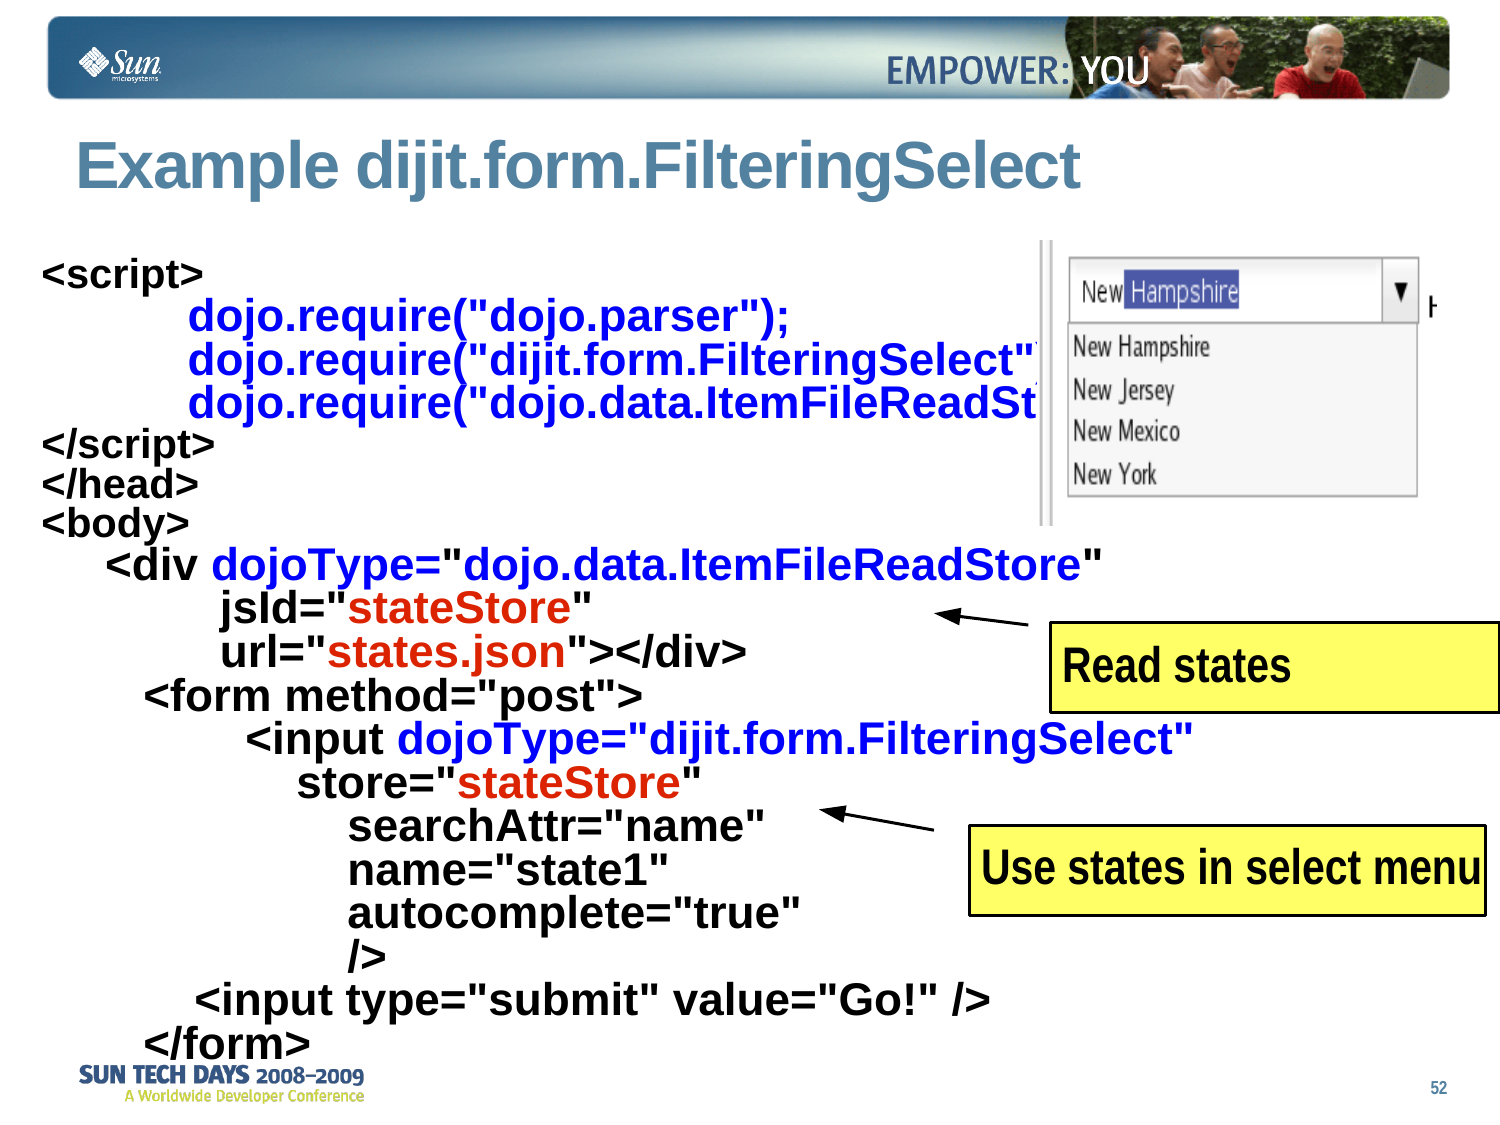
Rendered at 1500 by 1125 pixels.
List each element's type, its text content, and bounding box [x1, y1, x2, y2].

picture [0, 0, 1500, 1125]
text_box Use states in select menu [969, 825, 1486, 916]
list <script> dojo.require("dojo.parser"); dojo.require("dijit.form.FilteringSelect"); dojo.require("dojo.data.ItemFileReadStore"); </script> </head> <body> <div dojoType="dojo.data.ItemFileReadStore" jsId="stateStore" url="states.json"></div> <form method="post"> <input dojoType="dijit.form.FilteringSelect" store="stateStore" searchAttr="name" name="state1" autocomplete="true" /> <input type="submit" value="Go!" /> </form> [21, 257, 1476, 1093]
text_box Read states [1050, 622, 1500, 713]
title Example dijit.form.FilteringSelect [75, 134, 1437, 239]
